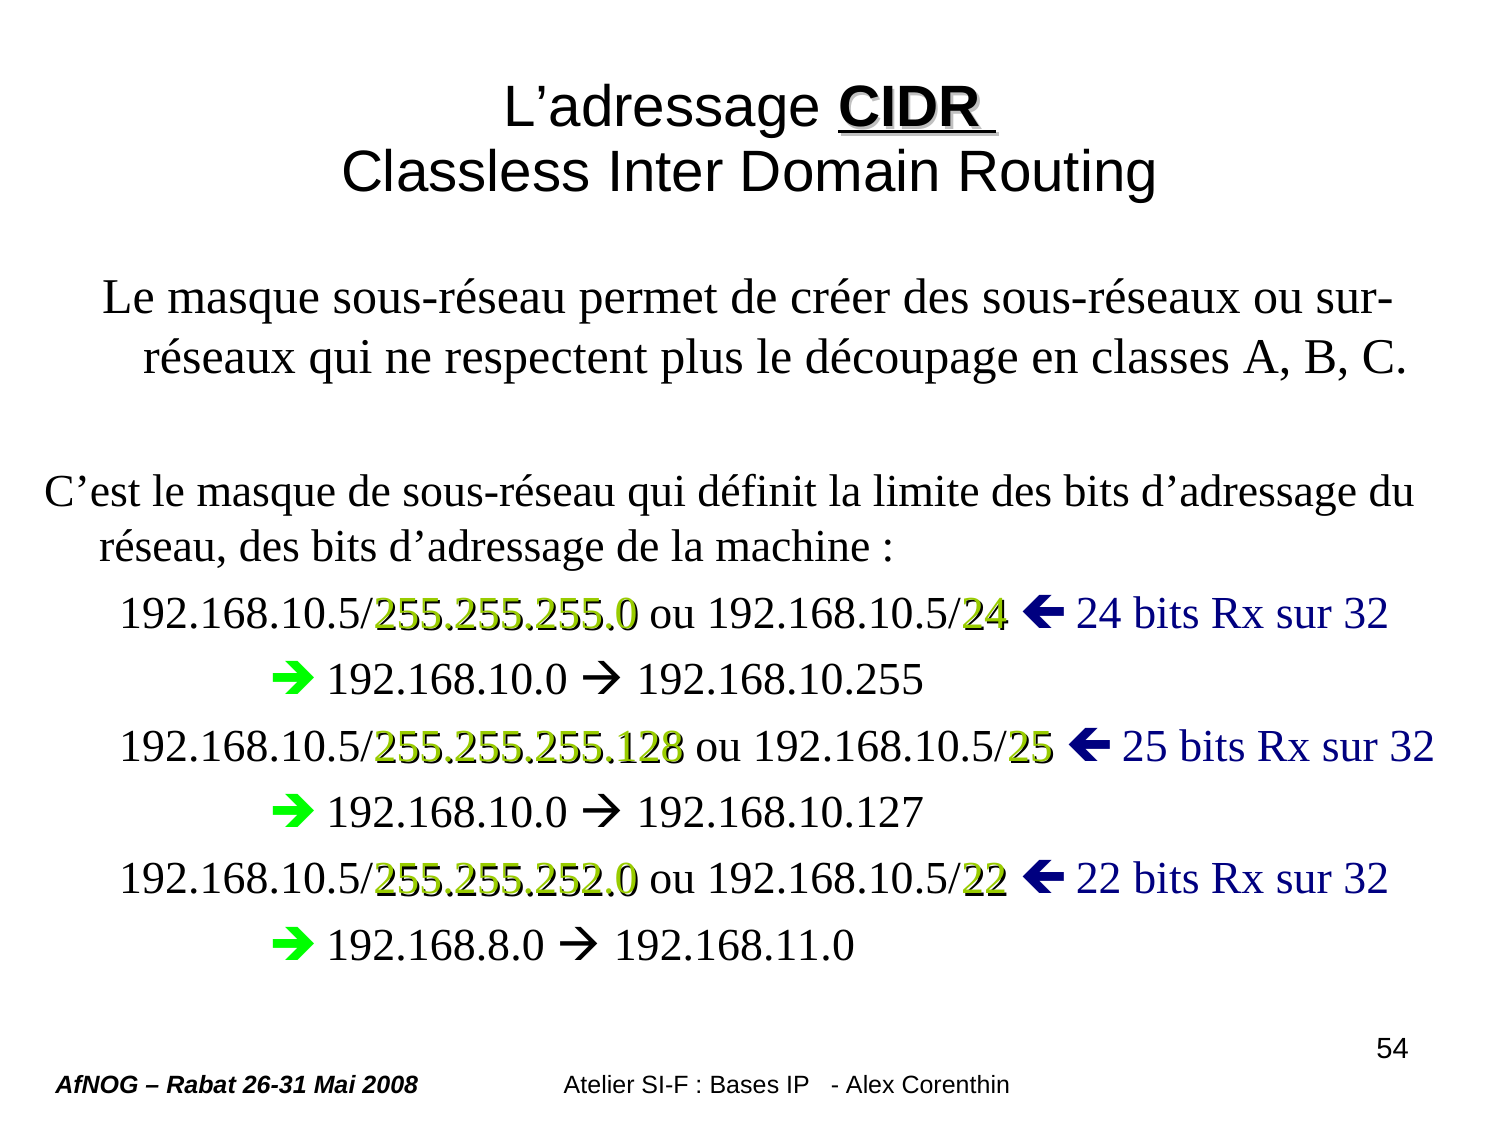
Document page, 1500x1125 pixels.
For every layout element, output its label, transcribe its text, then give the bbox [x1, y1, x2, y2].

text_box Le masque sous-réseau permet de créer des sous-réseaux ou sur-réseaux qui ne respectent plus le découpage en classes A, B, C. C’est le masque de sous-réseau qui définit la limite des bits d’adressage du réseau, des bits d’adressage de la machine : 192.168.10.5/255.255.255.0 ou 192.168.10.5/24  24 bits Rx sur 32  192.168.10.0  192.168.10.255 192.168.10.5/255.255.255.128 ou 192.168.10.5/25  25 bits Rx sur 32  192.168.10.0  192.168.10.127 192.168.10.5/255.255.252.0 ou 192.168.10.5/22  22 bits Rx sur 32  192.168.8.0  192.168.11.0 [29, 255, 1467, 1031]
title L’adressage CIDR Classless Inter Domain Routing [75, 45, 1426, 233]
